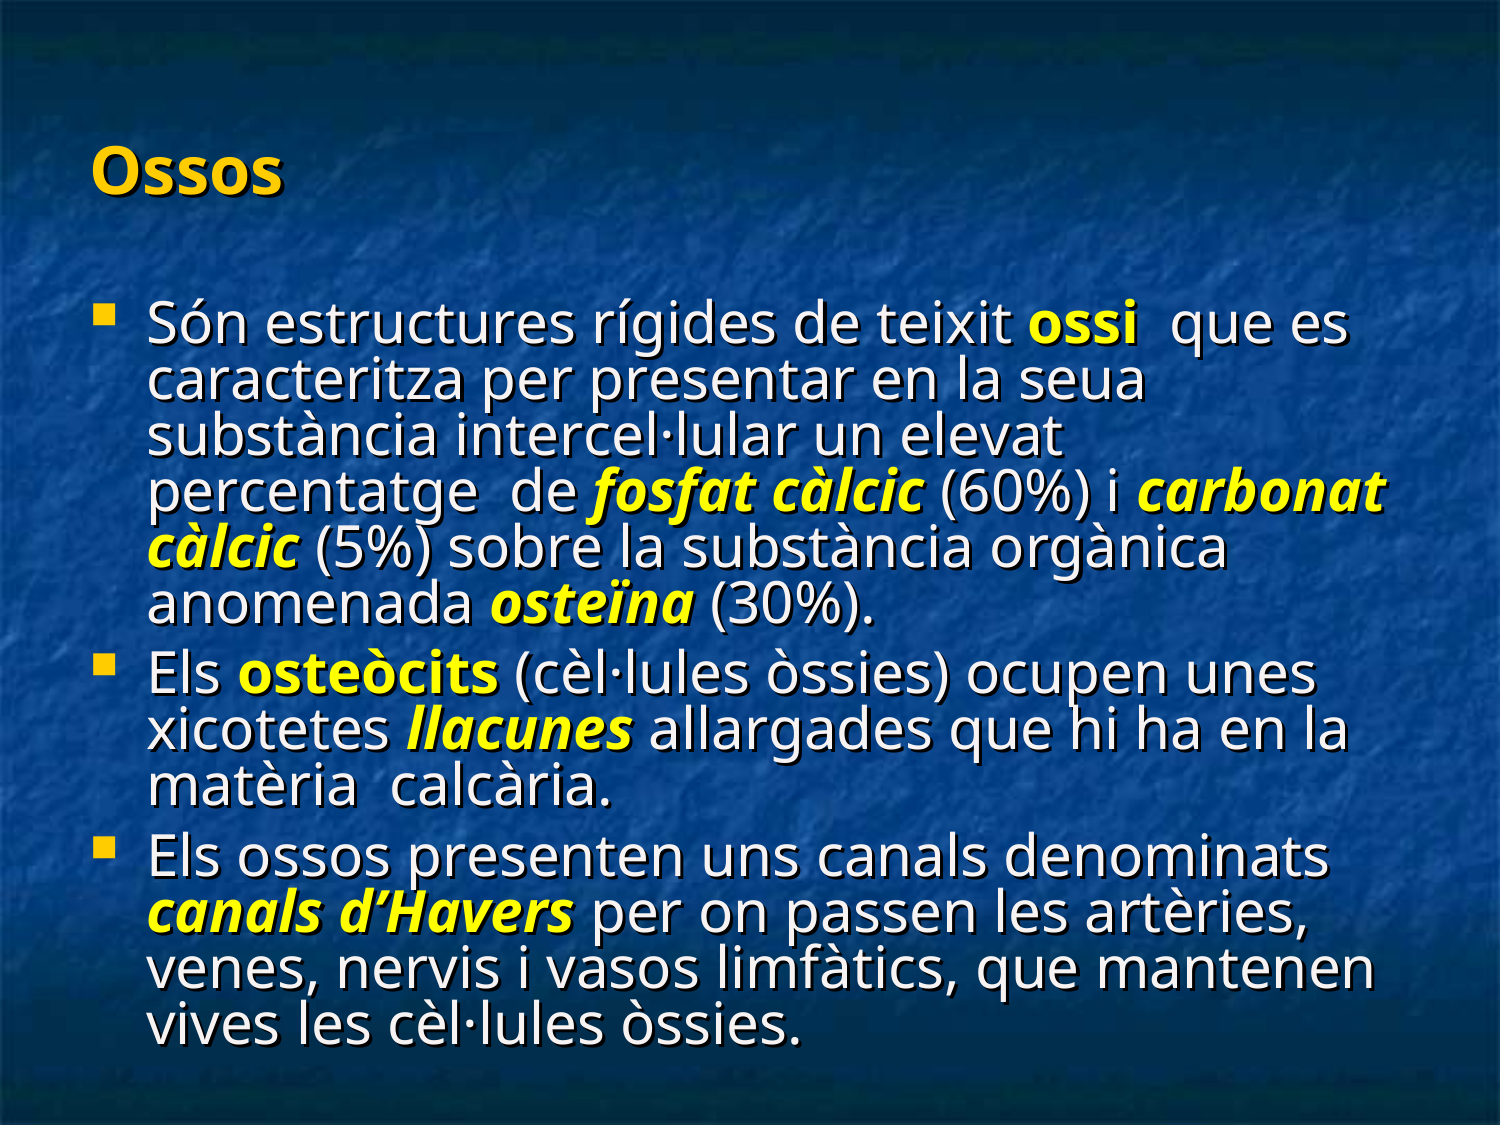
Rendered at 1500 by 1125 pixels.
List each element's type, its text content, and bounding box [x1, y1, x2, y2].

list Són estructures rígides de teixit ossi que es caracteritza per presentar en la seua substància intercel·lular un elevat percentatge de fosfat càlcic (60%) i carbonat càlcic (5%) sobre la substància orgànica anomenada osteïna (30%). Els osteòcits (cèl·lules òssies) ocupen unes xicotetes llacunes allargades que hi ha en la matèria calcària. Els ossos presenten uns canals denominats canals d’Havers per on passen les artèries, venes, nervis i vasos limfàtics, que mantenen vives les cèl·lules òssies. [75, 293, 1426, 1063]
title Ossos [75, 57, 1426, 293]
picture [0, 0, 1500, 1125]
